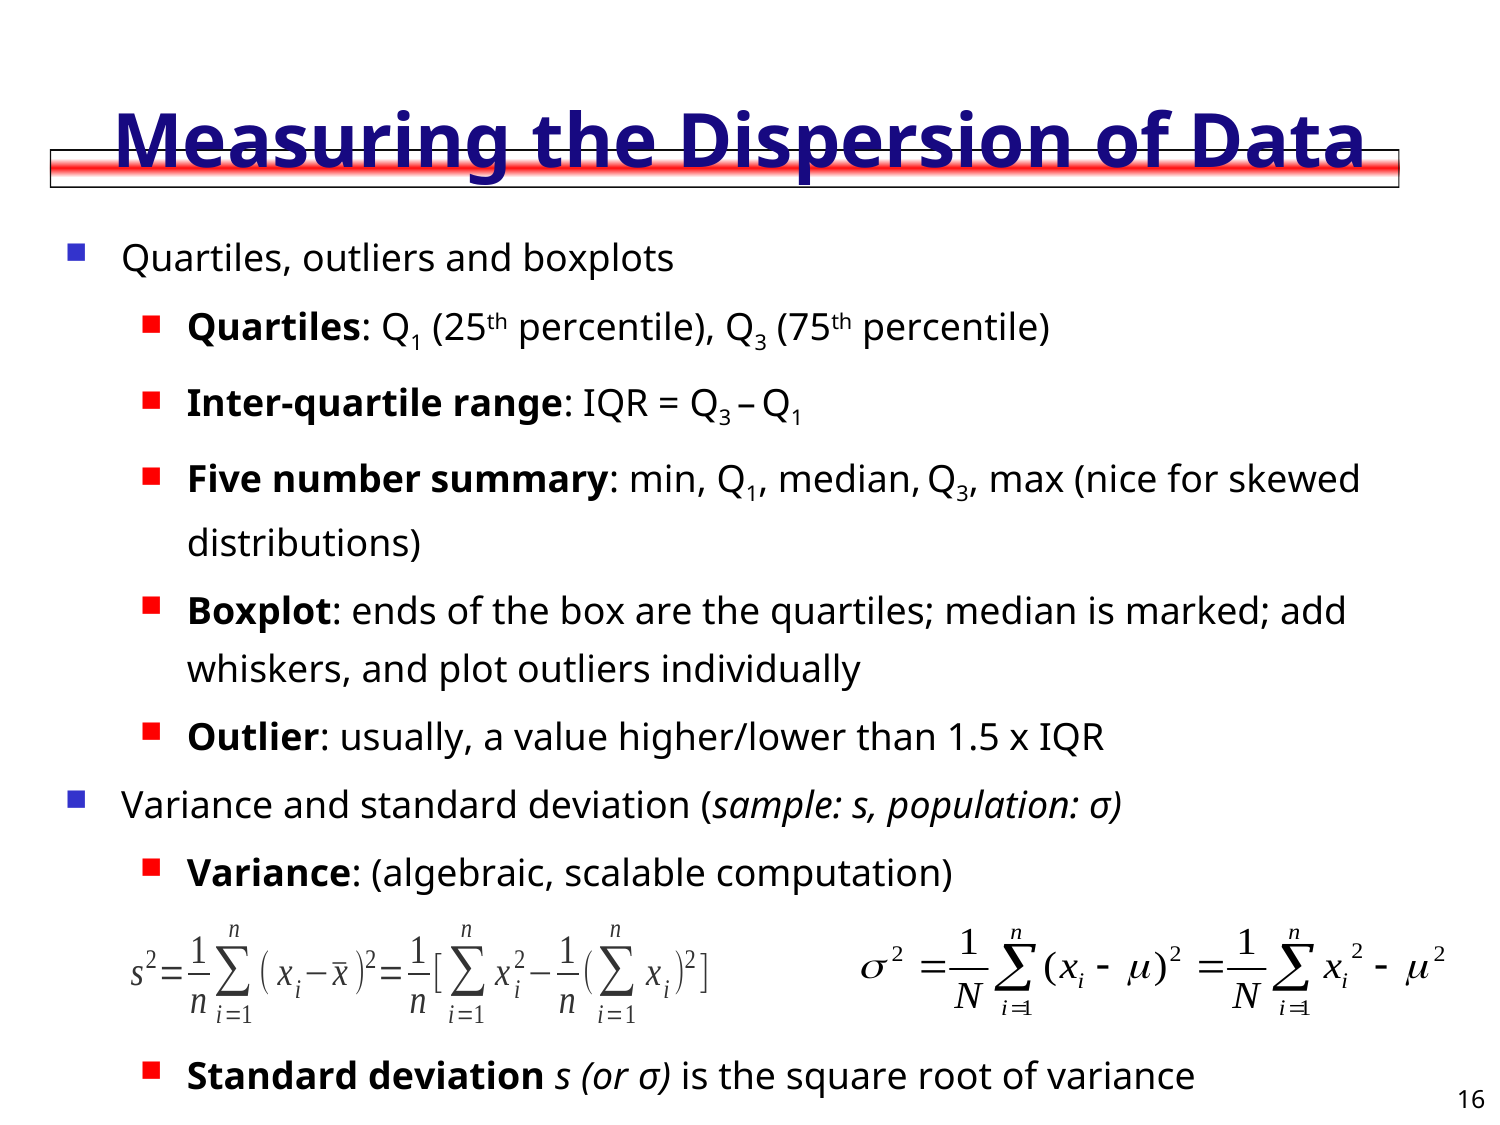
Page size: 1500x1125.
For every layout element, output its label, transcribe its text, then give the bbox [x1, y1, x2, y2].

text_box <number> [1187, 1062, 1500, 1125]
chart [120, 915, 721, 1030]
title Measuring the Dispersion of Data [21, 0, 1459, 190]
text_box [855, 915, 1457, 1024]
list Quartiles, outliers and boxplots Quartiles: Q1 (25th percentile), Q3 (75th percentile) Inter-quartile range: IQR = Q3 – Q1 Five number summary: min, Q1, median, Q3, max (nice for skewed distributions) Boxplot: ends of the box are the quartiles; median is marked; add whiskers, and plot outliers individually Outlier: usually, a value higher/lower than 1.5 x IQR Variance and standard deviation (sample: s, population: σ) Variance: (algebraic, scalable computation) Standard deviation s (or σ) is the square root of variance [50, 212, 1463, 1105]
